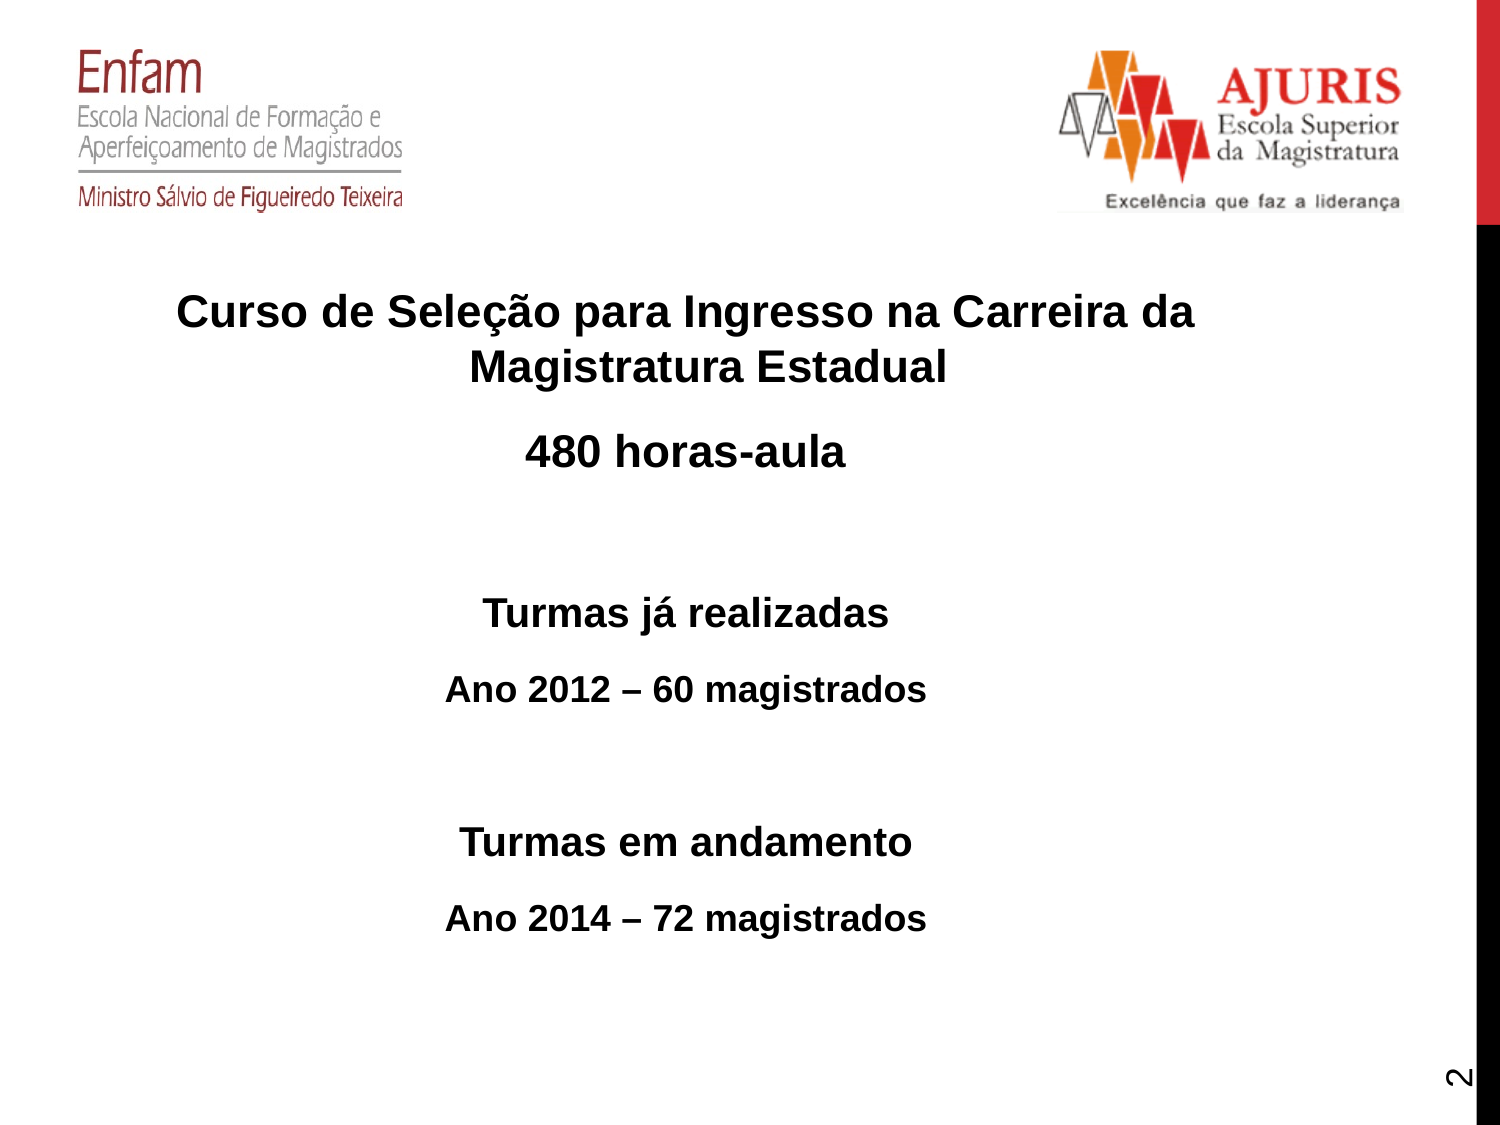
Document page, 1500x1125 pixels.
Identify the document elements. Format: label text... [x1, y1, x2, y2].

picture [1057, 49, 1404, 213]
list Curso de Seleção para Ingresso na Carreira da Magistratura Estadual 480 horas-aula Turmas já realizadas Ano 2012 – 60 magistrados Turmas em andamento Ano 2014 – 72 magistrados [61, 274, 1312, 993]
slide_number <número> [1427, 887, 1488, 1104]
picture [76, 49, 402, 213]
